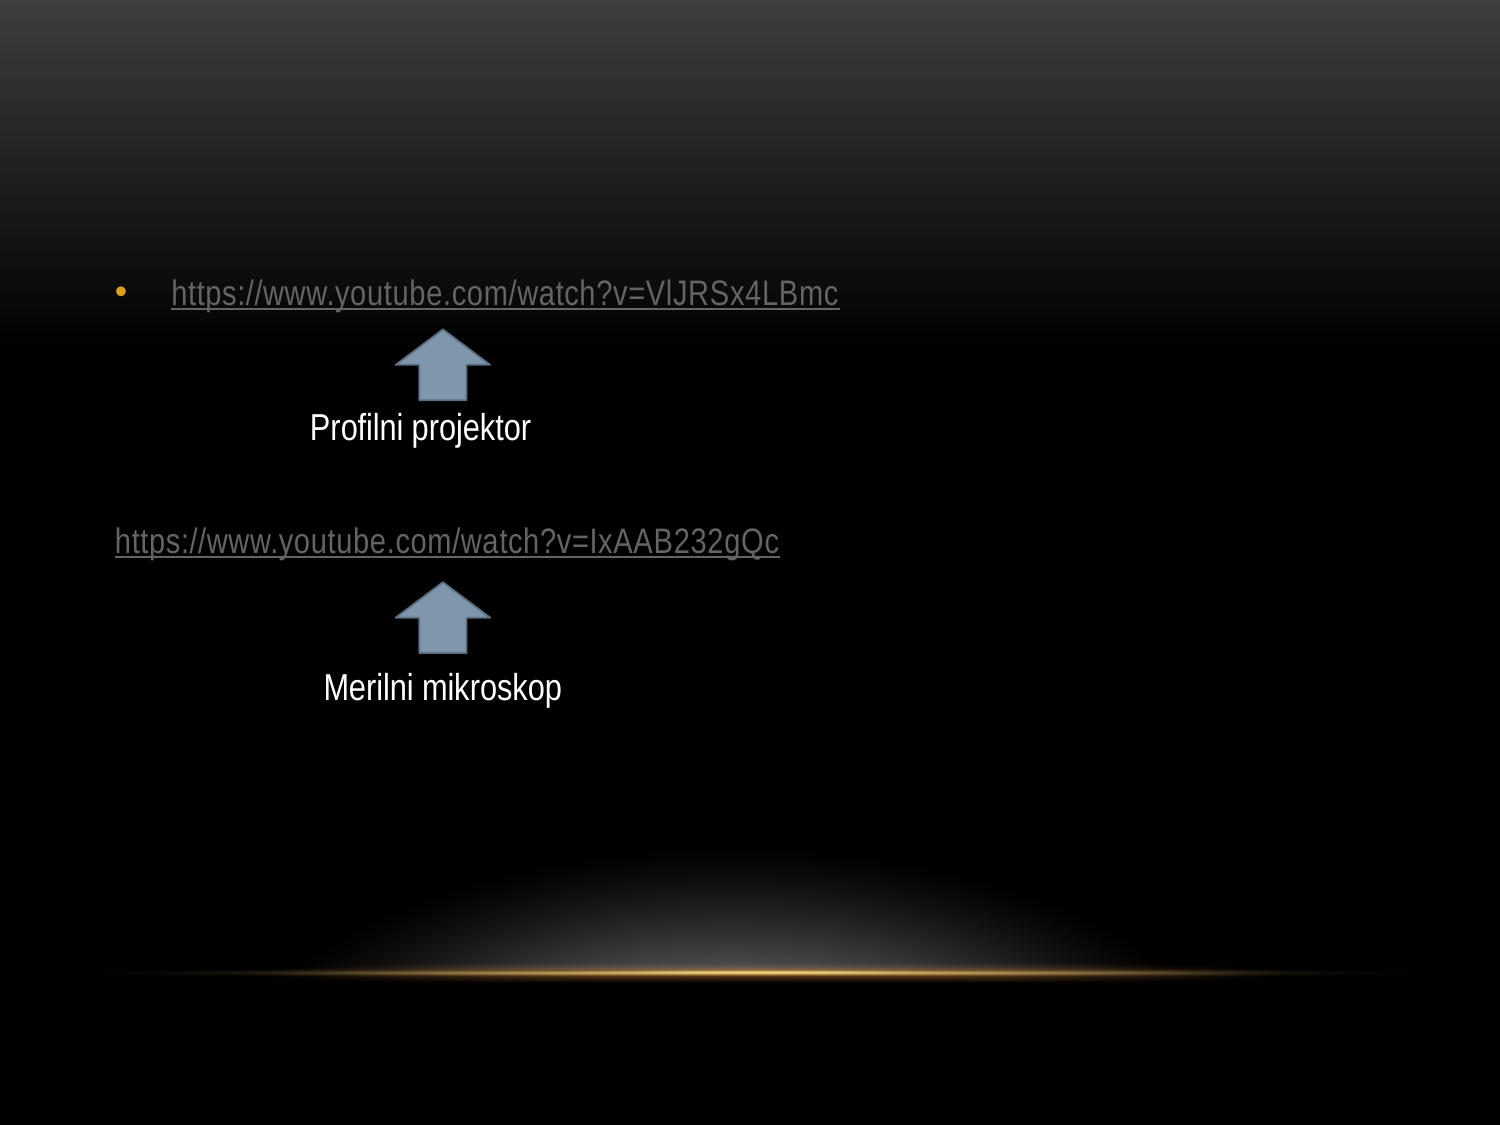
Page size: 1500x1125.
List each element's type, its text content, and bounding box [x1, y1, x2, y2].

text_box Merilni mikroskop [308, 655, 578, 716]
picture [0, 0, 1500, 1125]
text_box [395, 582, 491, 654]
list https://www.youtube.com/watch?v=VlJRSx4LBmc https://www.youtube.com/watch?v=IxAAB232gQc [99, 262, 1400, 938]
text_box Profilni projektor [295, 395, 591, 455]
text_box [395, 329, 491, 395]
